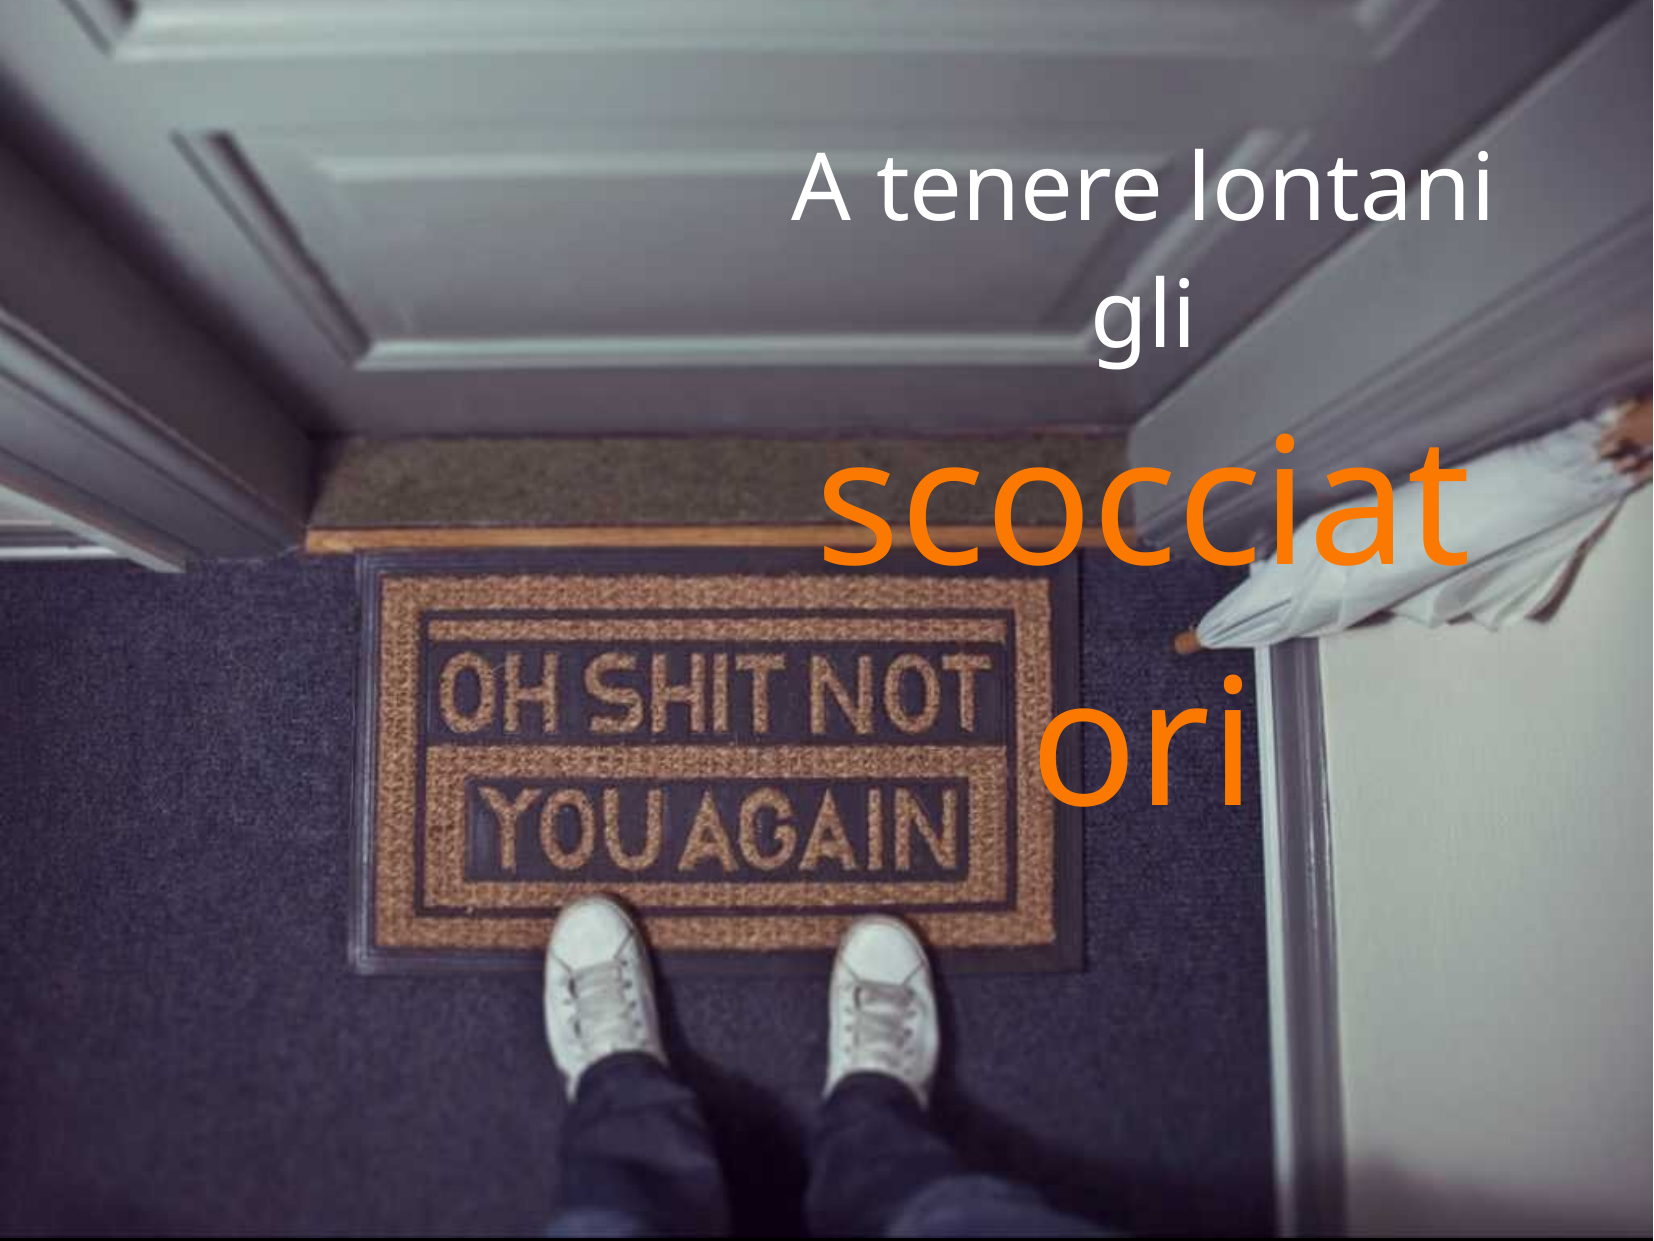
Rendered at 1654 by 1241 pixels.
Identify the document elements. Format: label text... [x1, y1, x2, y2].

text_box A tenere lontani gli scocciatori [750, 112, 1538, 166]
picture [0, 0, 1653, 1238]
